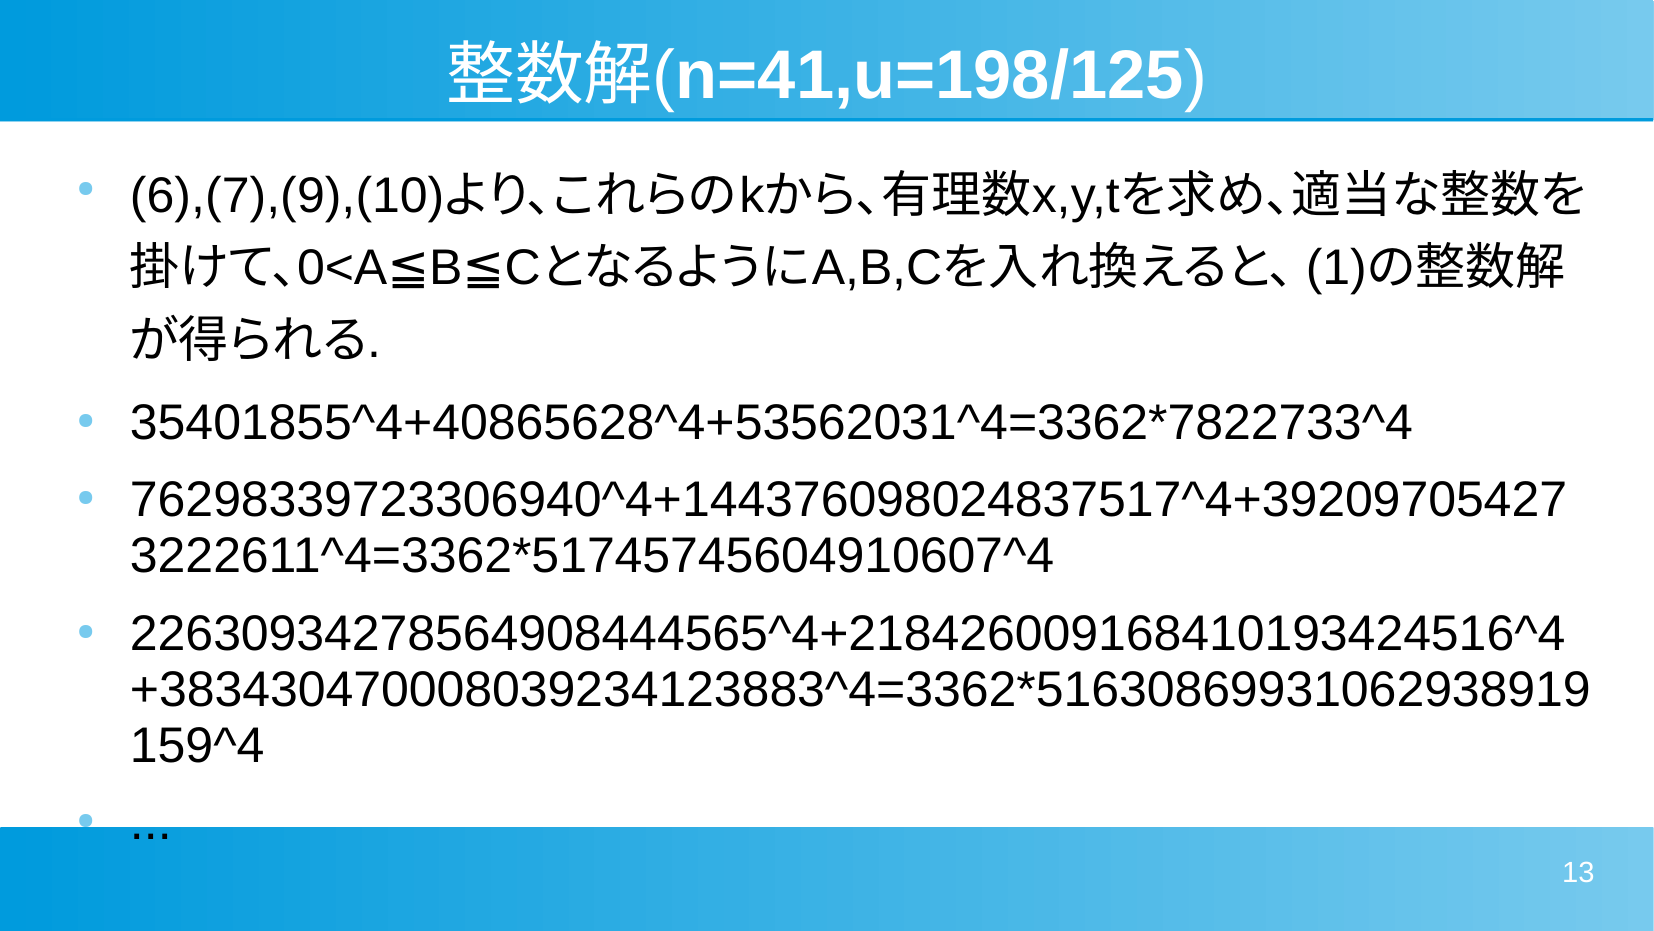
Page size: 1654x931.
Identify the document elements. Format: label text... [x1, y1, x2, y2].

list (6),(7),(9),(10)より、これらのkから、有理数x,y,tを求め、適当な整数を掛けて、0<A≦B≦CとなるようにA,B,Cを入れ換えると、 (1)の整数解が得られる. 35401855^4+40865628^4+53562031^4=3362*7822733^4 76298339723306940^4+144376098024837517^4+392097054273222611^4=3362*51745745604910607^4 22630934278564908444565^4+218426009168410193424516^4+383430470008039234123883^4=3362*51630869931062938919159^4 ... [59, 118, 1595, 872]
title 整数解(n=41,u=198/125) [59, 29, 1595, 108]
